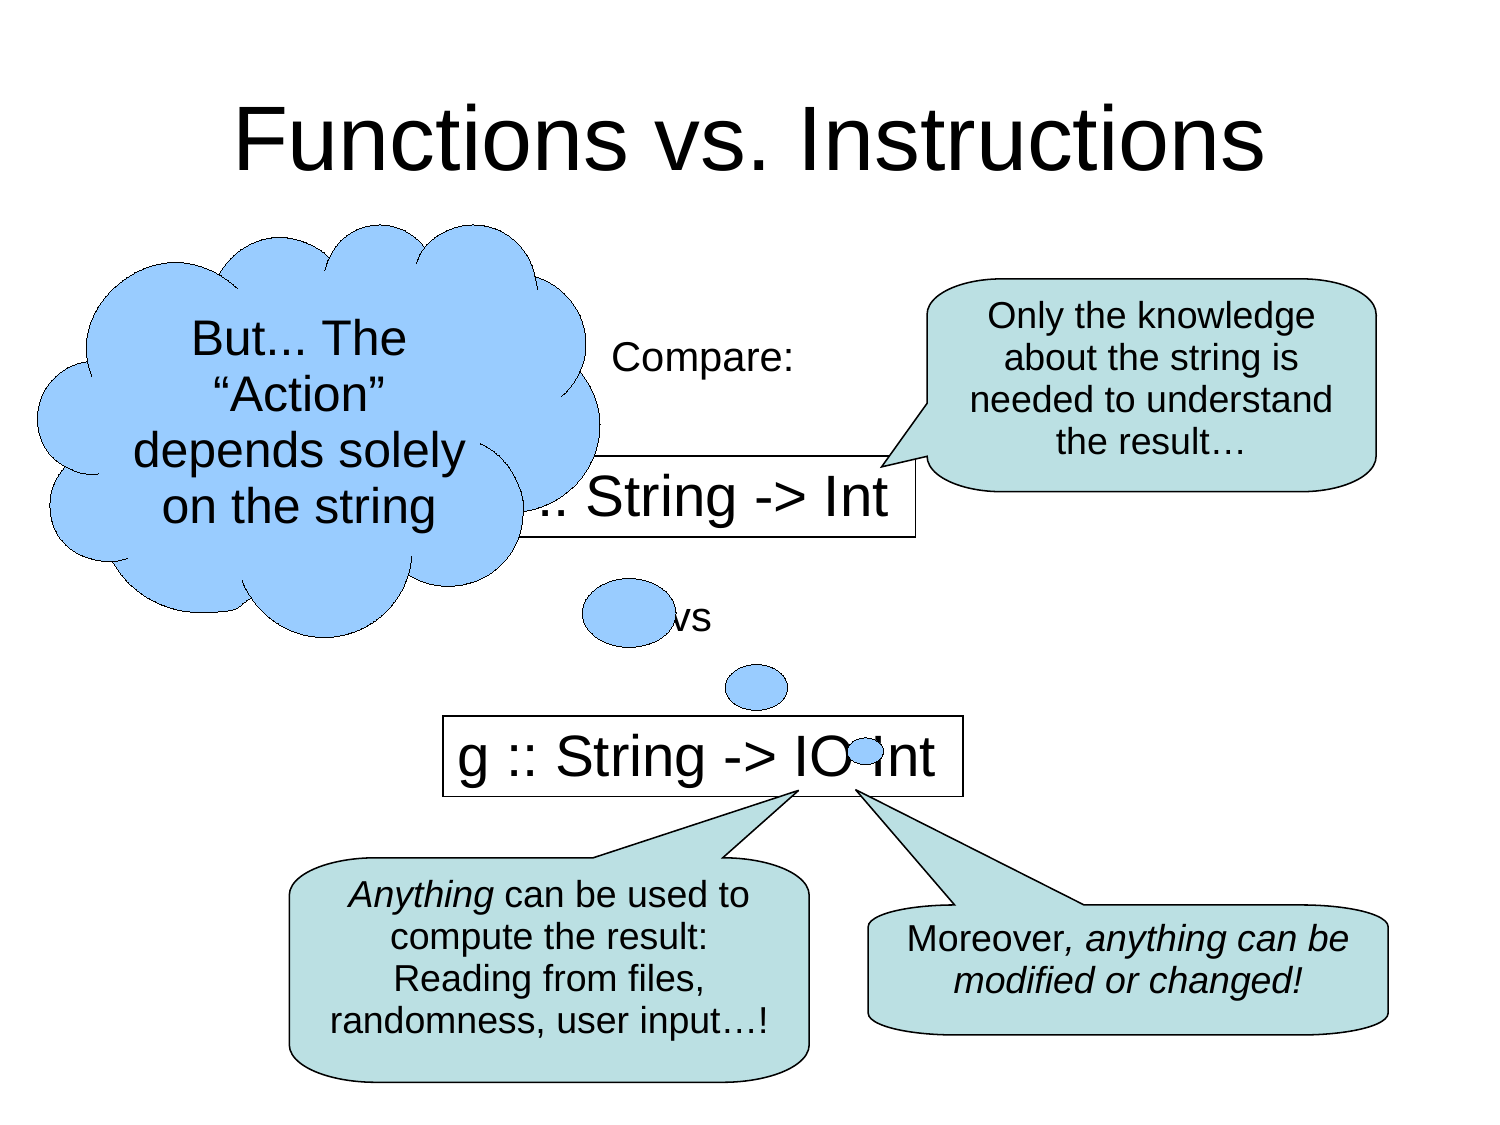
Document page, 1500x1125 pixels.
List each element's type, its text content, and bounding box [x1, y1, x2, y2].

text_box Only the knowledge about the string is needed to understand the result… [881, 278, 1377, 492]
text_box Anything can be used to compute the result: Reading from files, randomness, user input…! [289, 790, 810, 1083]
text_box But... The “Action” depends solely on the string [37, 224, 601, 638]
text_box But... The “Action” depends solely on the string [725, 664, 788, 711]
text_box g :: String -> IO Int [442, 716, 963, 797]
text_box But... The “Action” depends solely on the string [847, 737, 884, 765]
text_box f :: String -> Int [520, 456, 916, 537]
text_box vs [655, 586, 774, 649]
text_box But... The “Action” depends solely on the string [582, 578, 677, 648]
text_box Compare: [596, 326, 845, 389]
text_box Moreover, anything can be modified or changed! [855, 789, 1389, 1035]
title Functions vs. Instructions [75, 45, 1426, 233]
